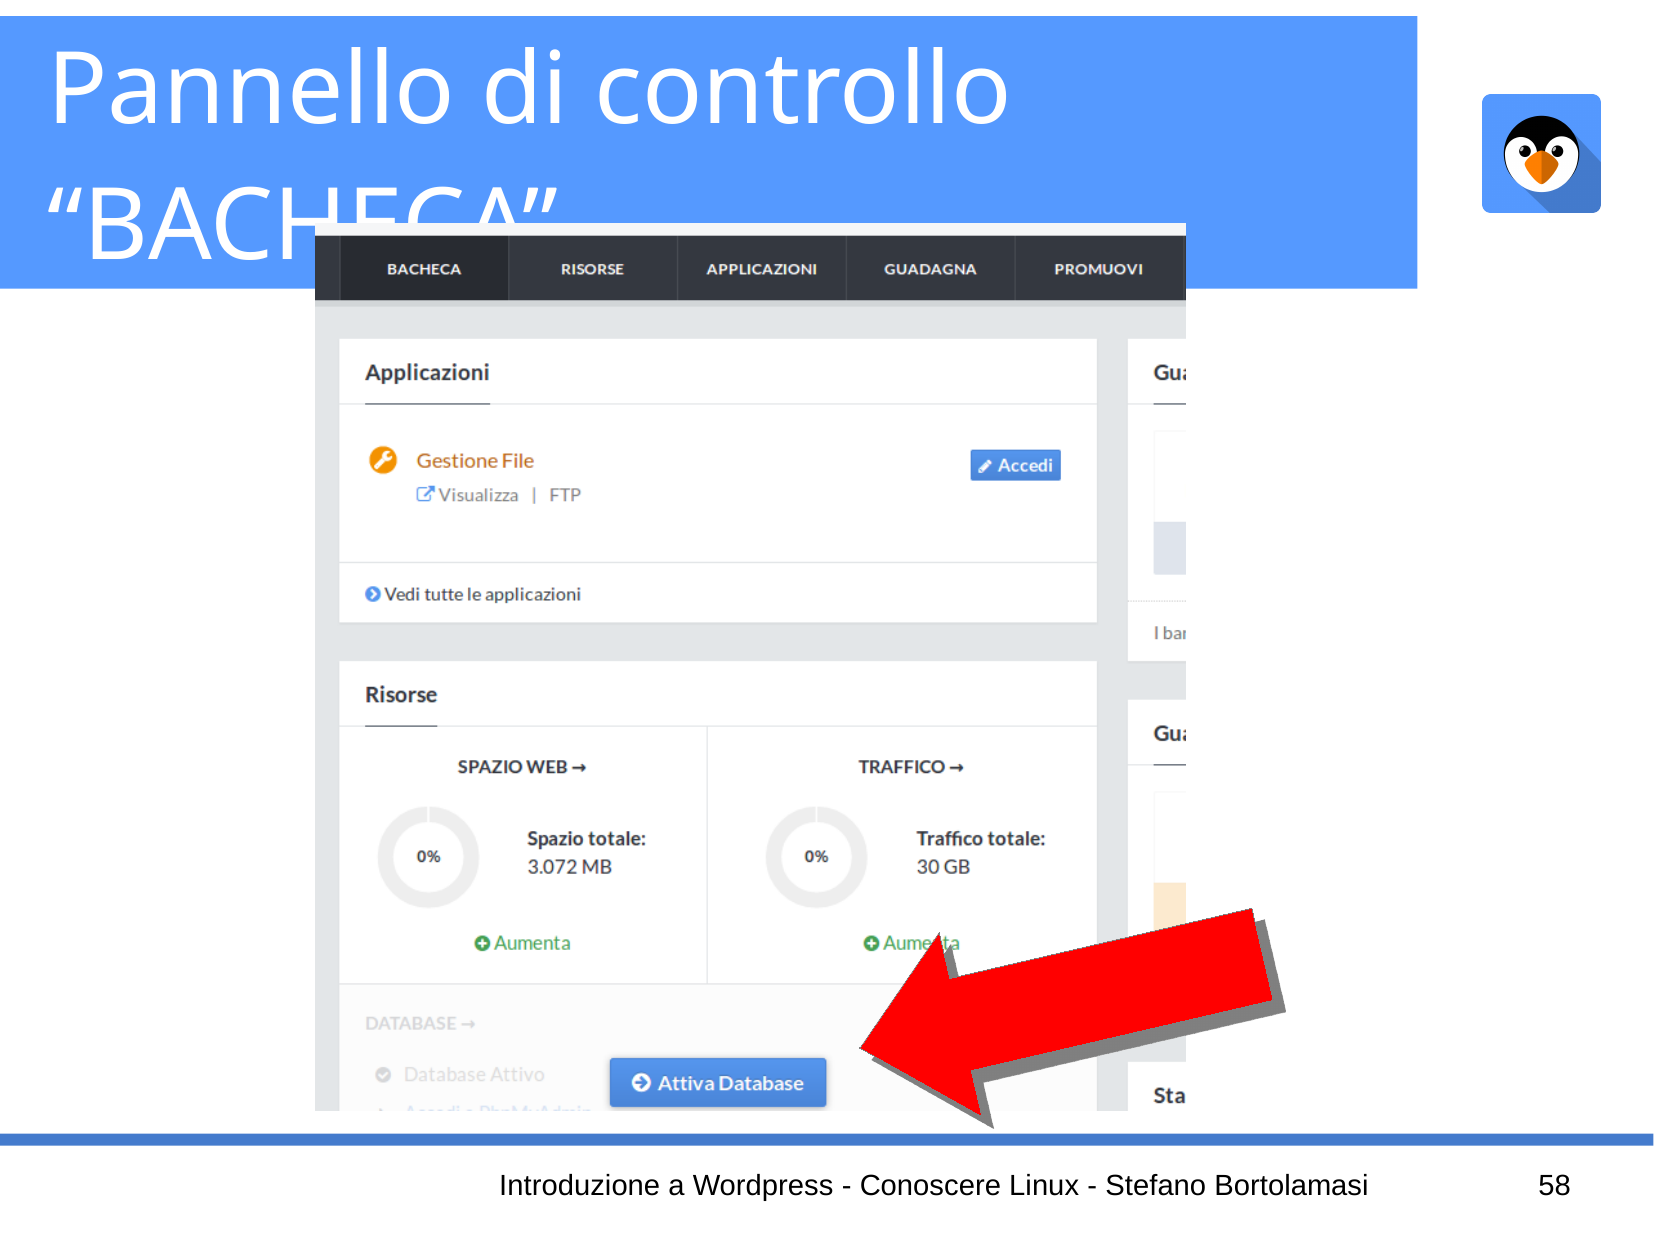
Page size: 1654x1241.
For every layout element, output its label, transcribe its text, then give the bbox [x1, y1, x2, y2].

picture [315, 223, 1186, 1111]
text_box [859, 908, 1274, 1117]
picture [1482, 94, 1601, 213]
picture [972, 1021, 1186, 1111]
title Pannello di controllo “BACHECA” [0, 91, 1418, 214]
